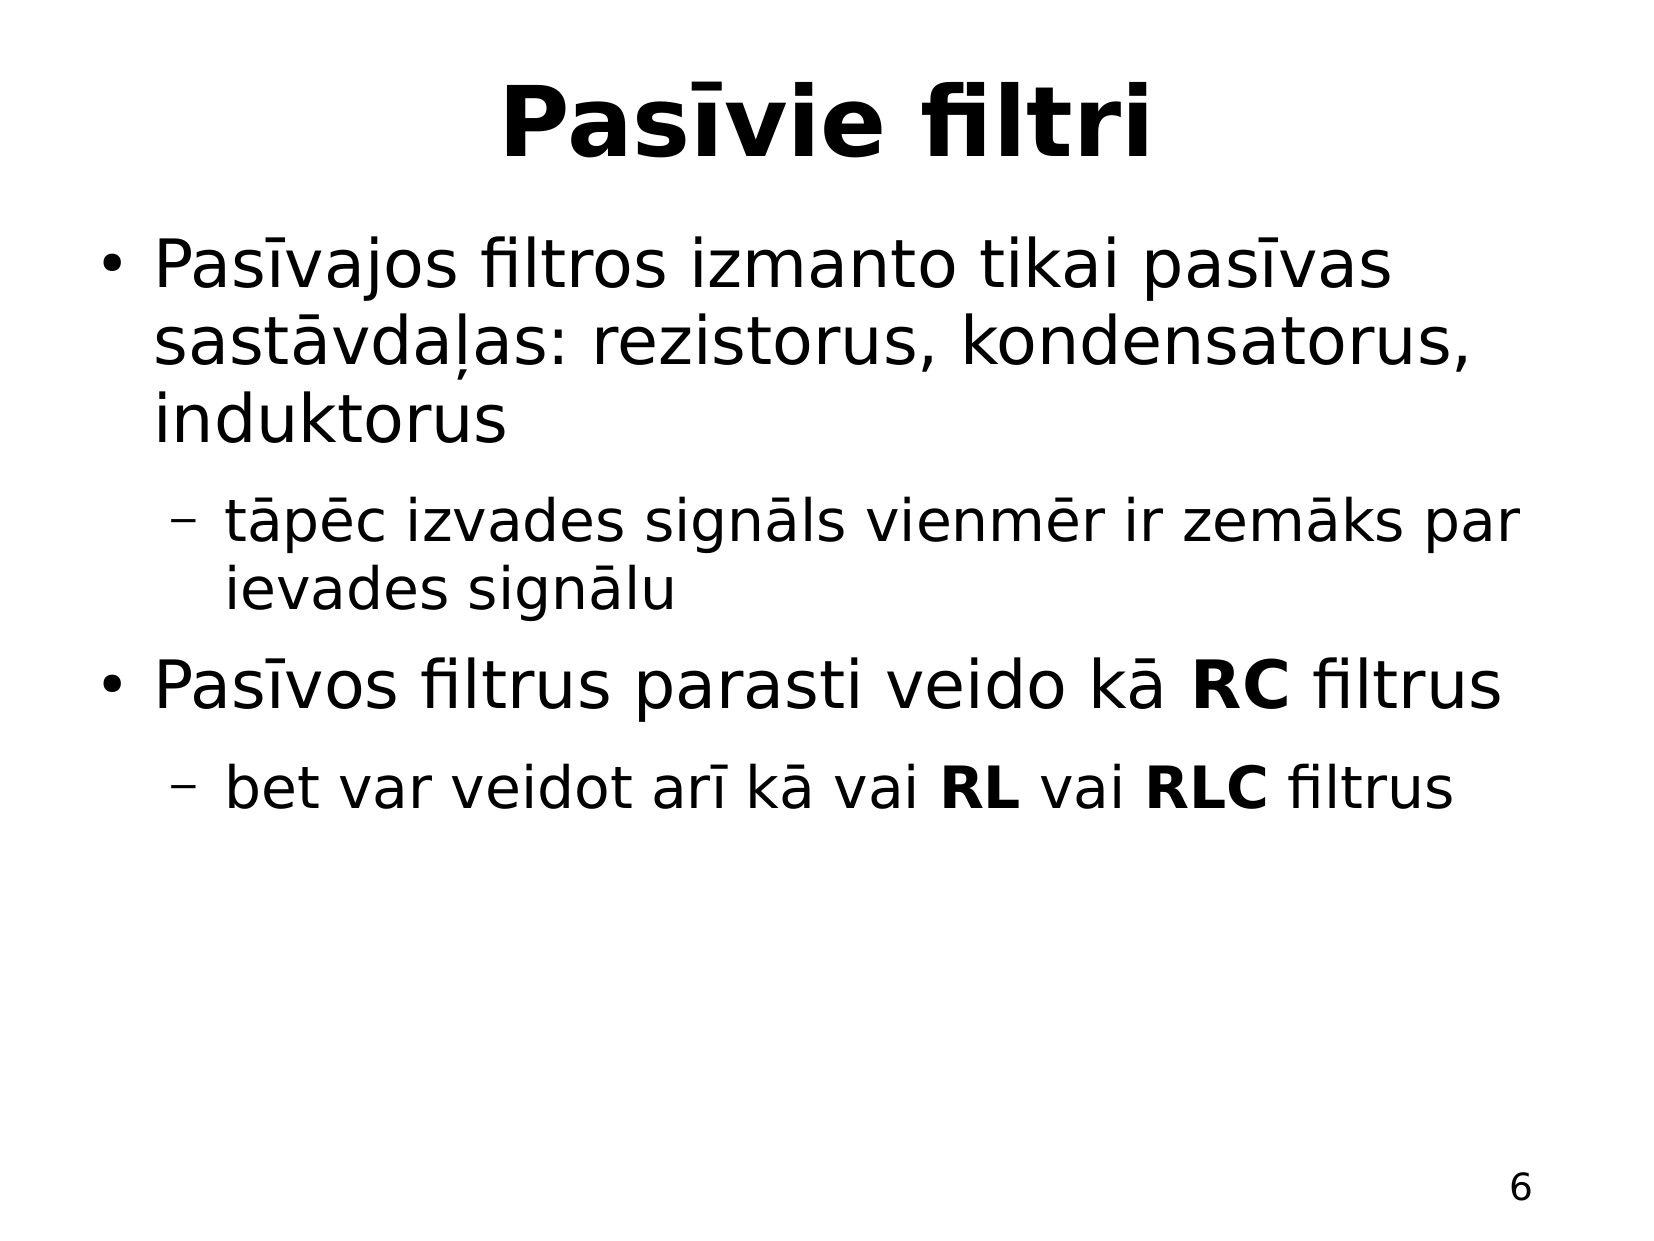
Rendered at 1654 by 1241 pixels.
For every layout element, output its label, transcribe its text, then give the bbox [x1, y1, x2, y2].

title Pasīvie filtri [82, 49, 1571, 196]
list Pasīvajos filtros izmanto tikai pasīvas sastāvdaļas: rezistorus, kondensatorus, induktorus tāpēc izvades signāls vienmēr ir zemāks par ievades signālu Pasīvos filtrus parasti veido kā RC filtrus bet var veidot arī kā vai RL vai RLC filtrus [82, 225, 1538, 1186]
